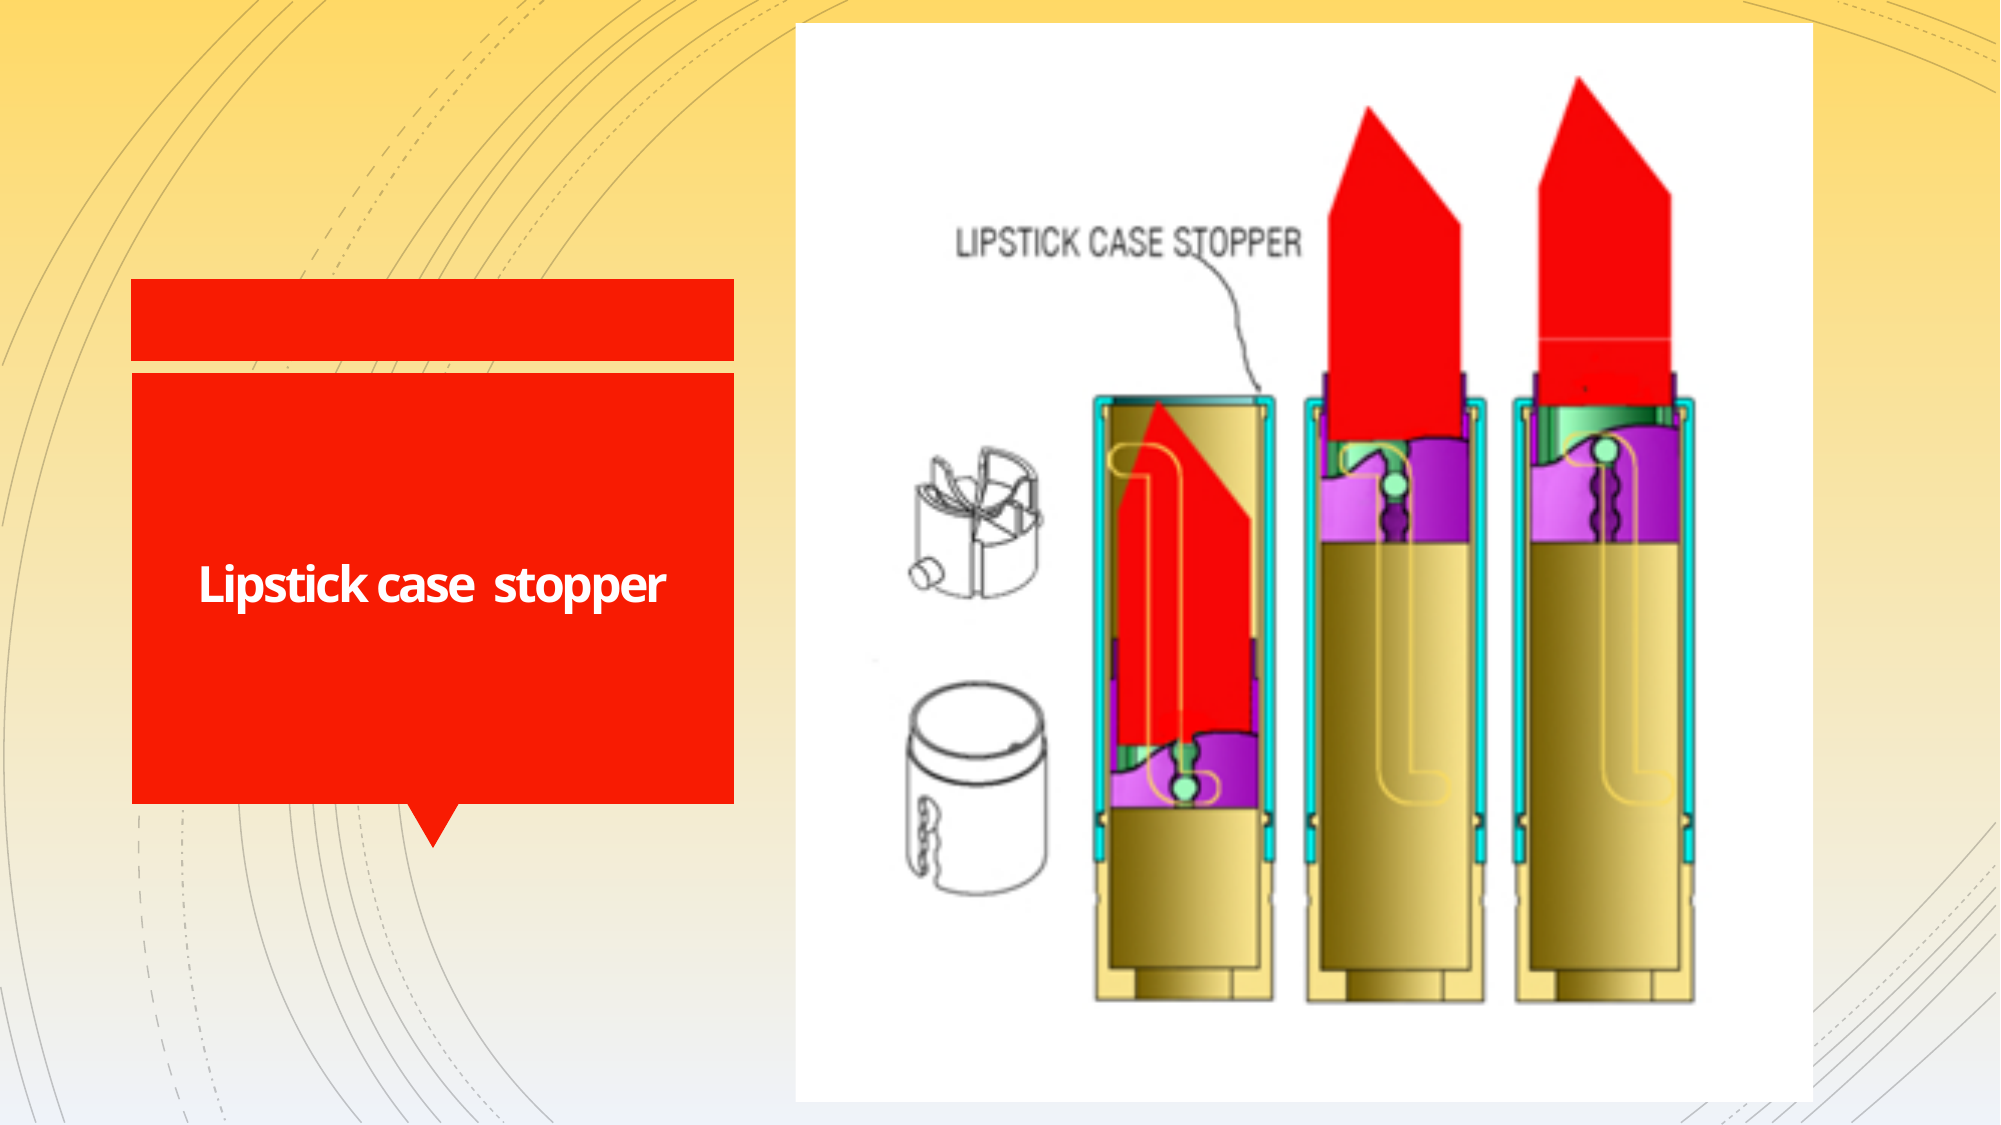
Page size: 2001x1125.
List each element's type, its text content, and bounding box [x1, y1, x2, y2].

title Lipstick case stopper [145, 385, 721, 789]
picture [795, 23, 1814, 1102]
